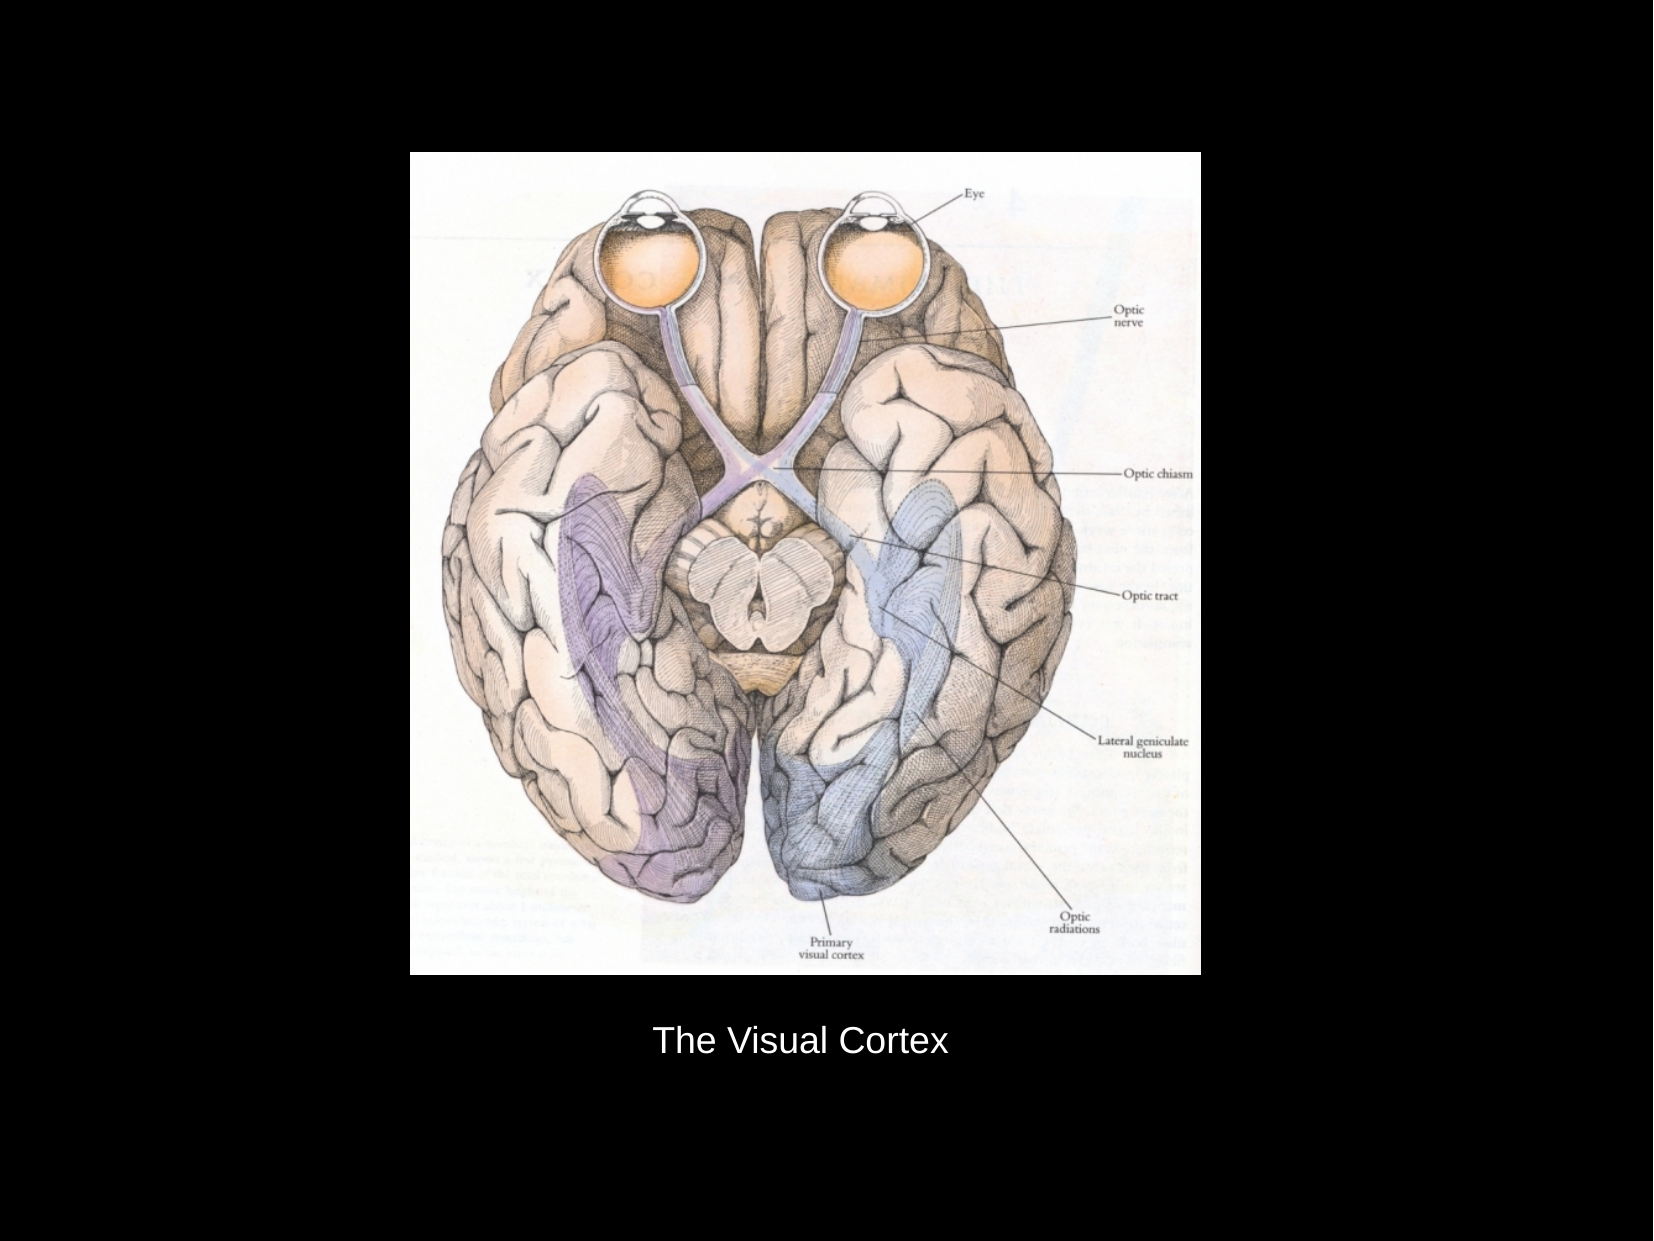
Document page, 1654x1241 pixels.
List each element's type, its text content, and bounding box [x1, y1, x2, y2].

text_box The Visual Cortex [637, 1012, 1426, 1074]
picture [410, 152, 1201, 976]
